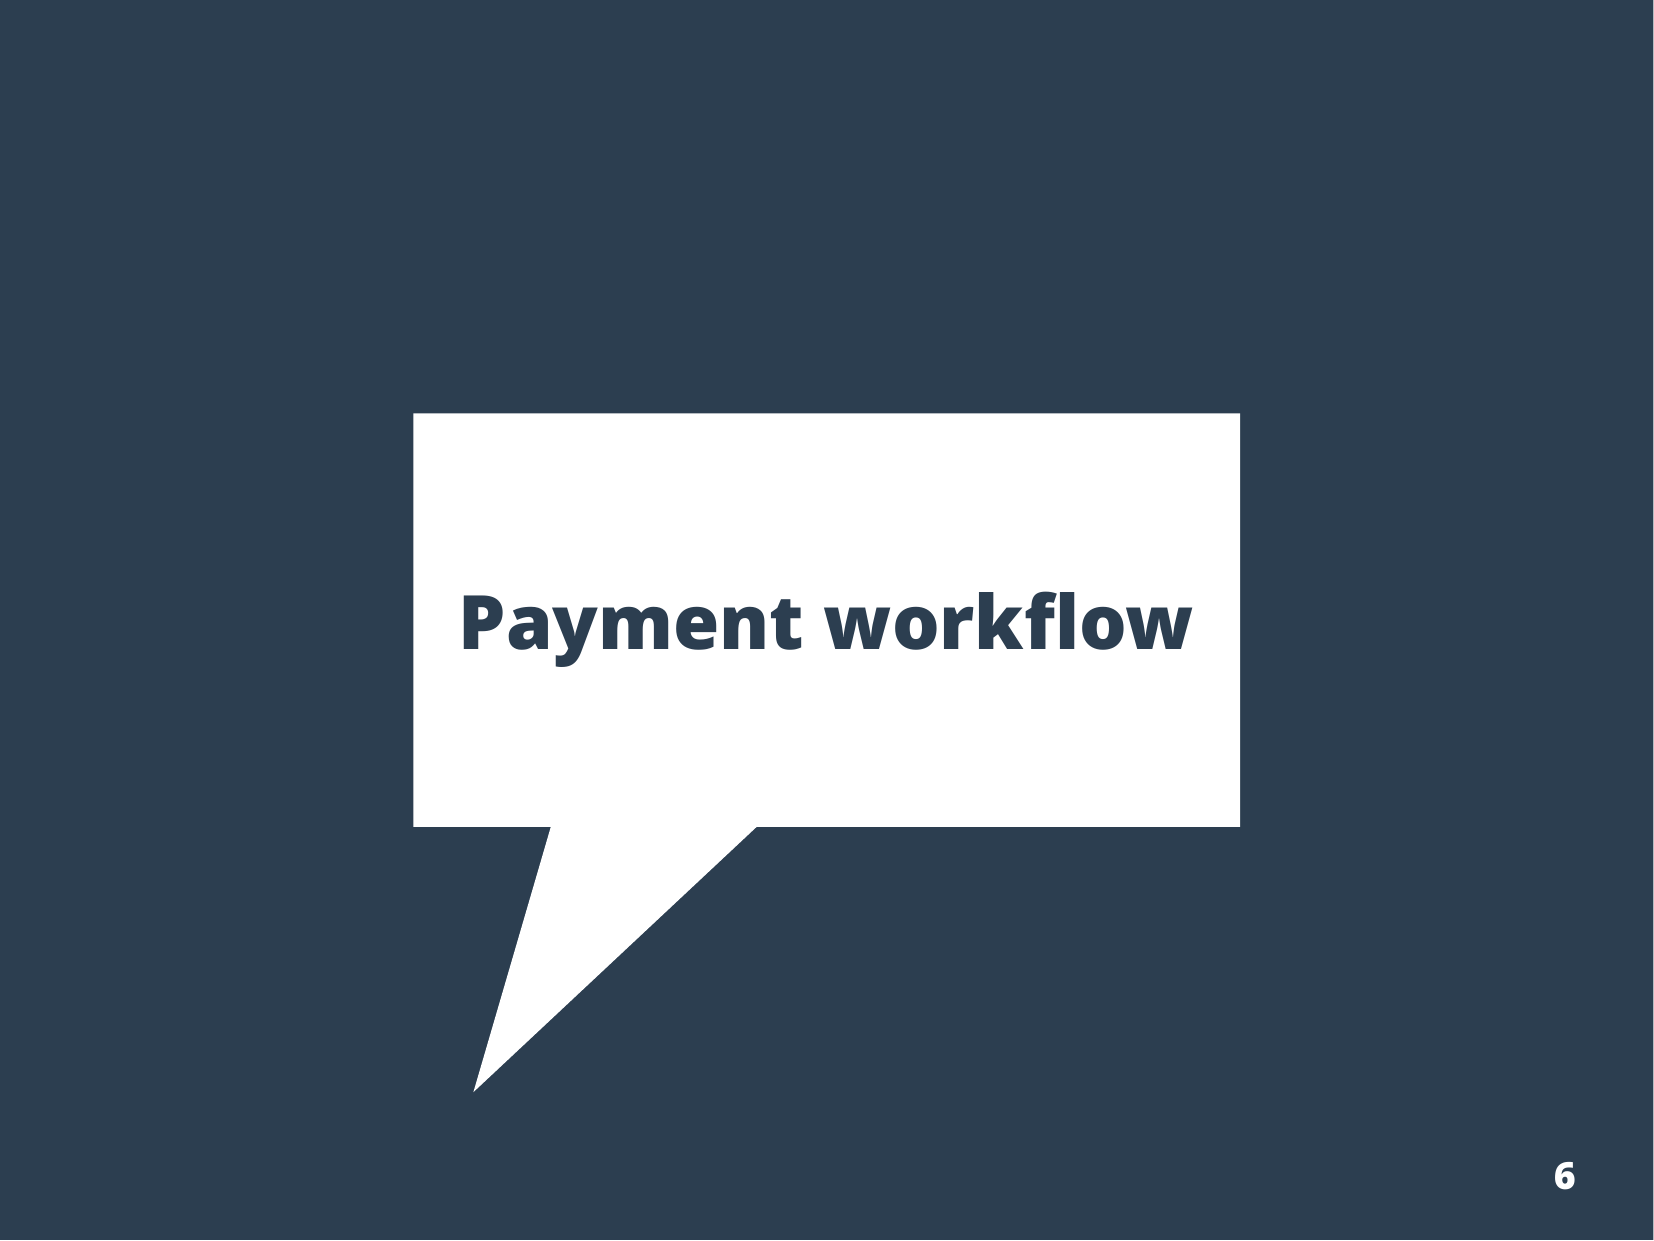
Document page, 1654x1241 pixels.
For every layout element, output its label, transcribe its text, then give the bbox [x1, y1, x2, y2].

title Payment workflow [442, 442, 1211, 798]
